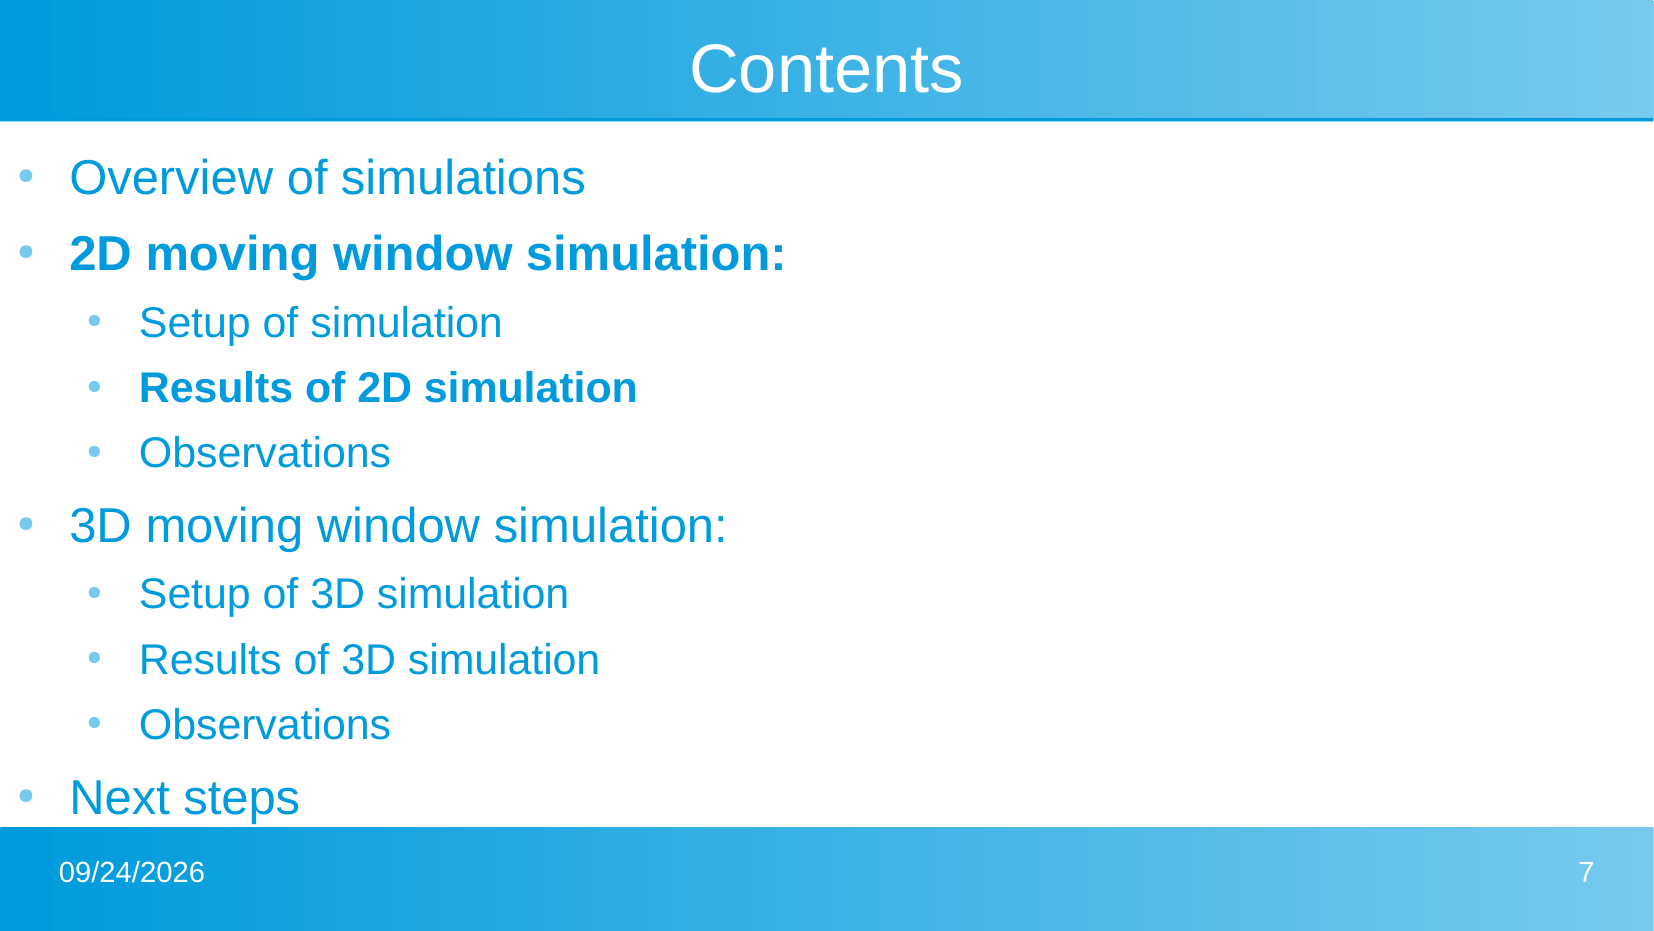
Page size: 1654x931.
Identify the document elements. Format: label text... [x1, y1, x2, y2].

title Contents [59, 29, 1595, 108]
list Overview of simulations 2D moving window simulation: Setup of simulation Results of 2D simulation Observations 3D moving window simulation: Setup of 3D simulation Results of 3D simulation Observations Next steps [0, 150, 1651, 826]
